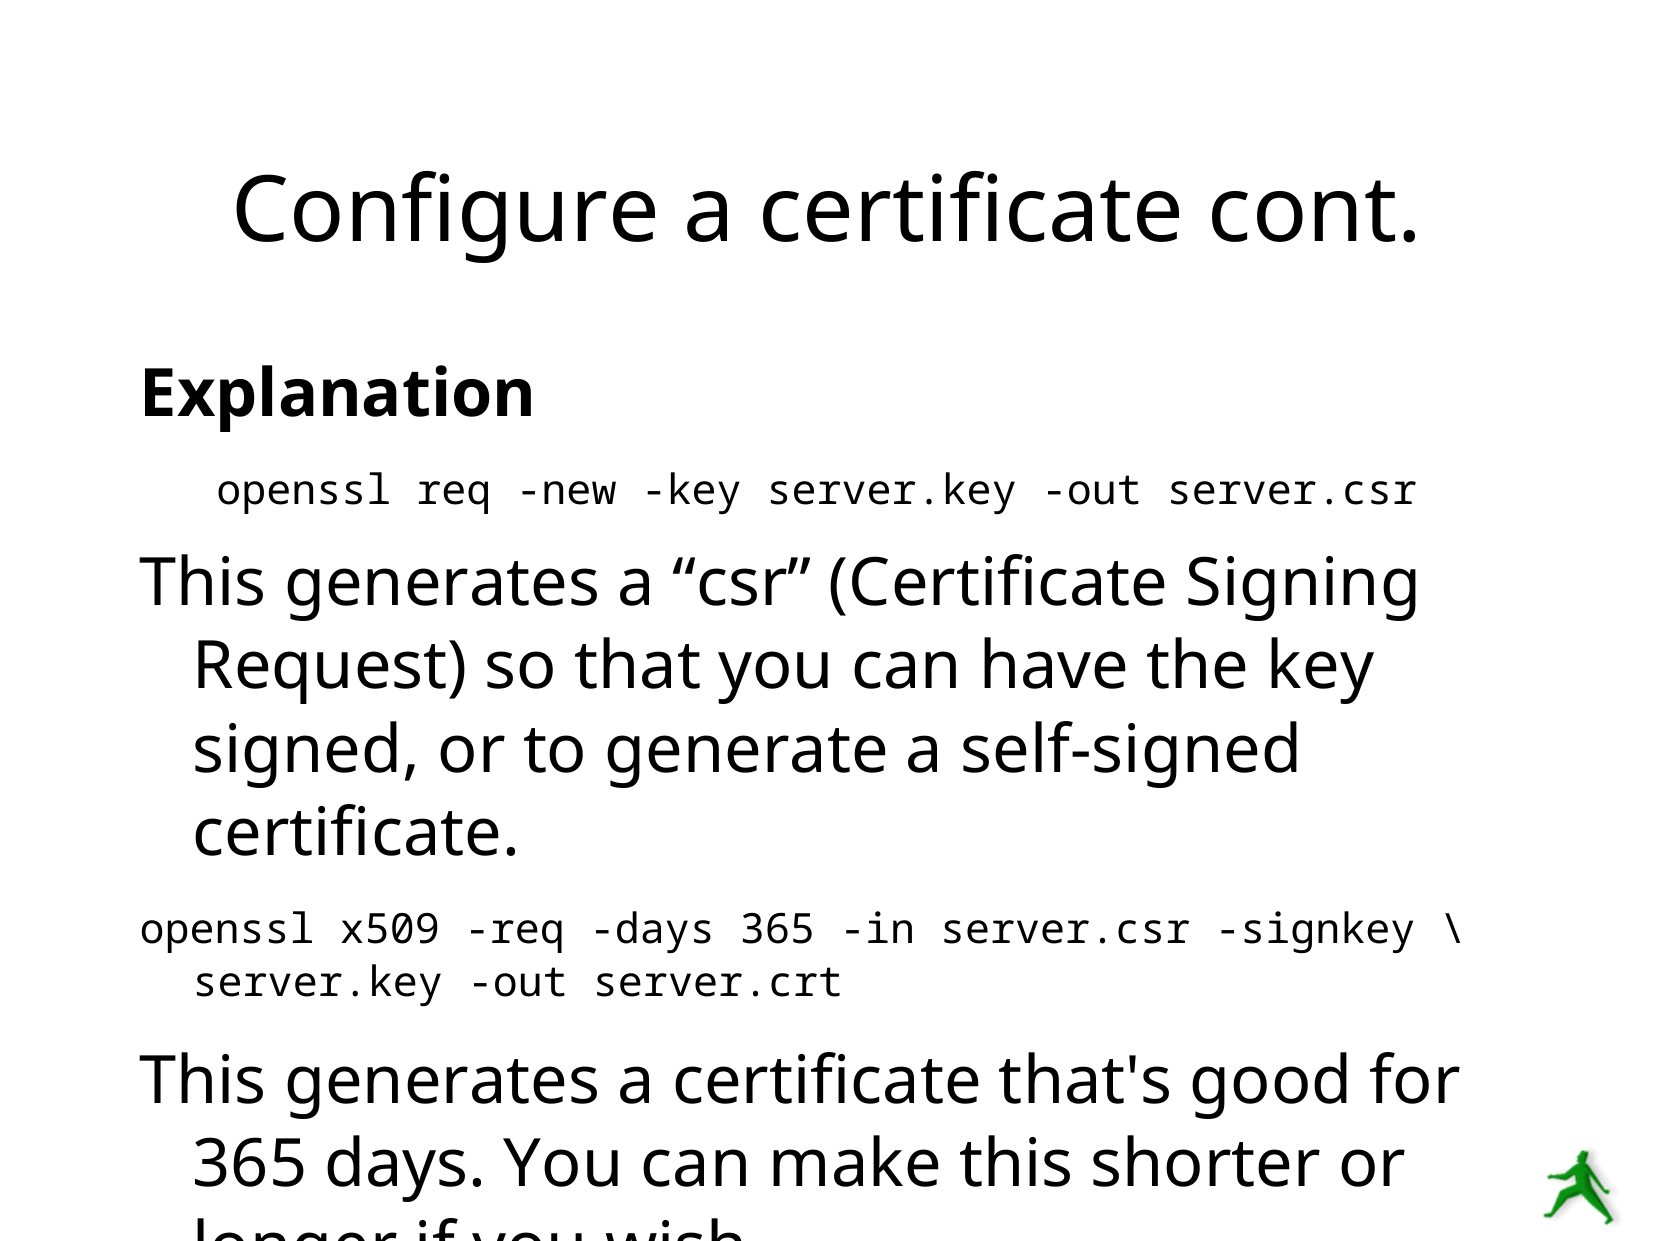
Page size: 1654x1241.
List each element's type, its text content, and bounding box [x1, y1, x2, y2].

picture [1541, 1135, 1634, 1227]
title Configure a certificate cont. [121, 102, 1534, 311]
list Explanation openssl req -new -key server.key -out server.csr This generates a “csr” (Certificate Signing Request) so that you can have the key signed, or to generate a self-signed certificate. openssl x509 -req -days 365 -in server.csr -signkey \ server.key -out server.crt This generates a certificate that's good for 365 days. You can make this shorter or longer if you wish. [121, 349, 1552, 1173]
